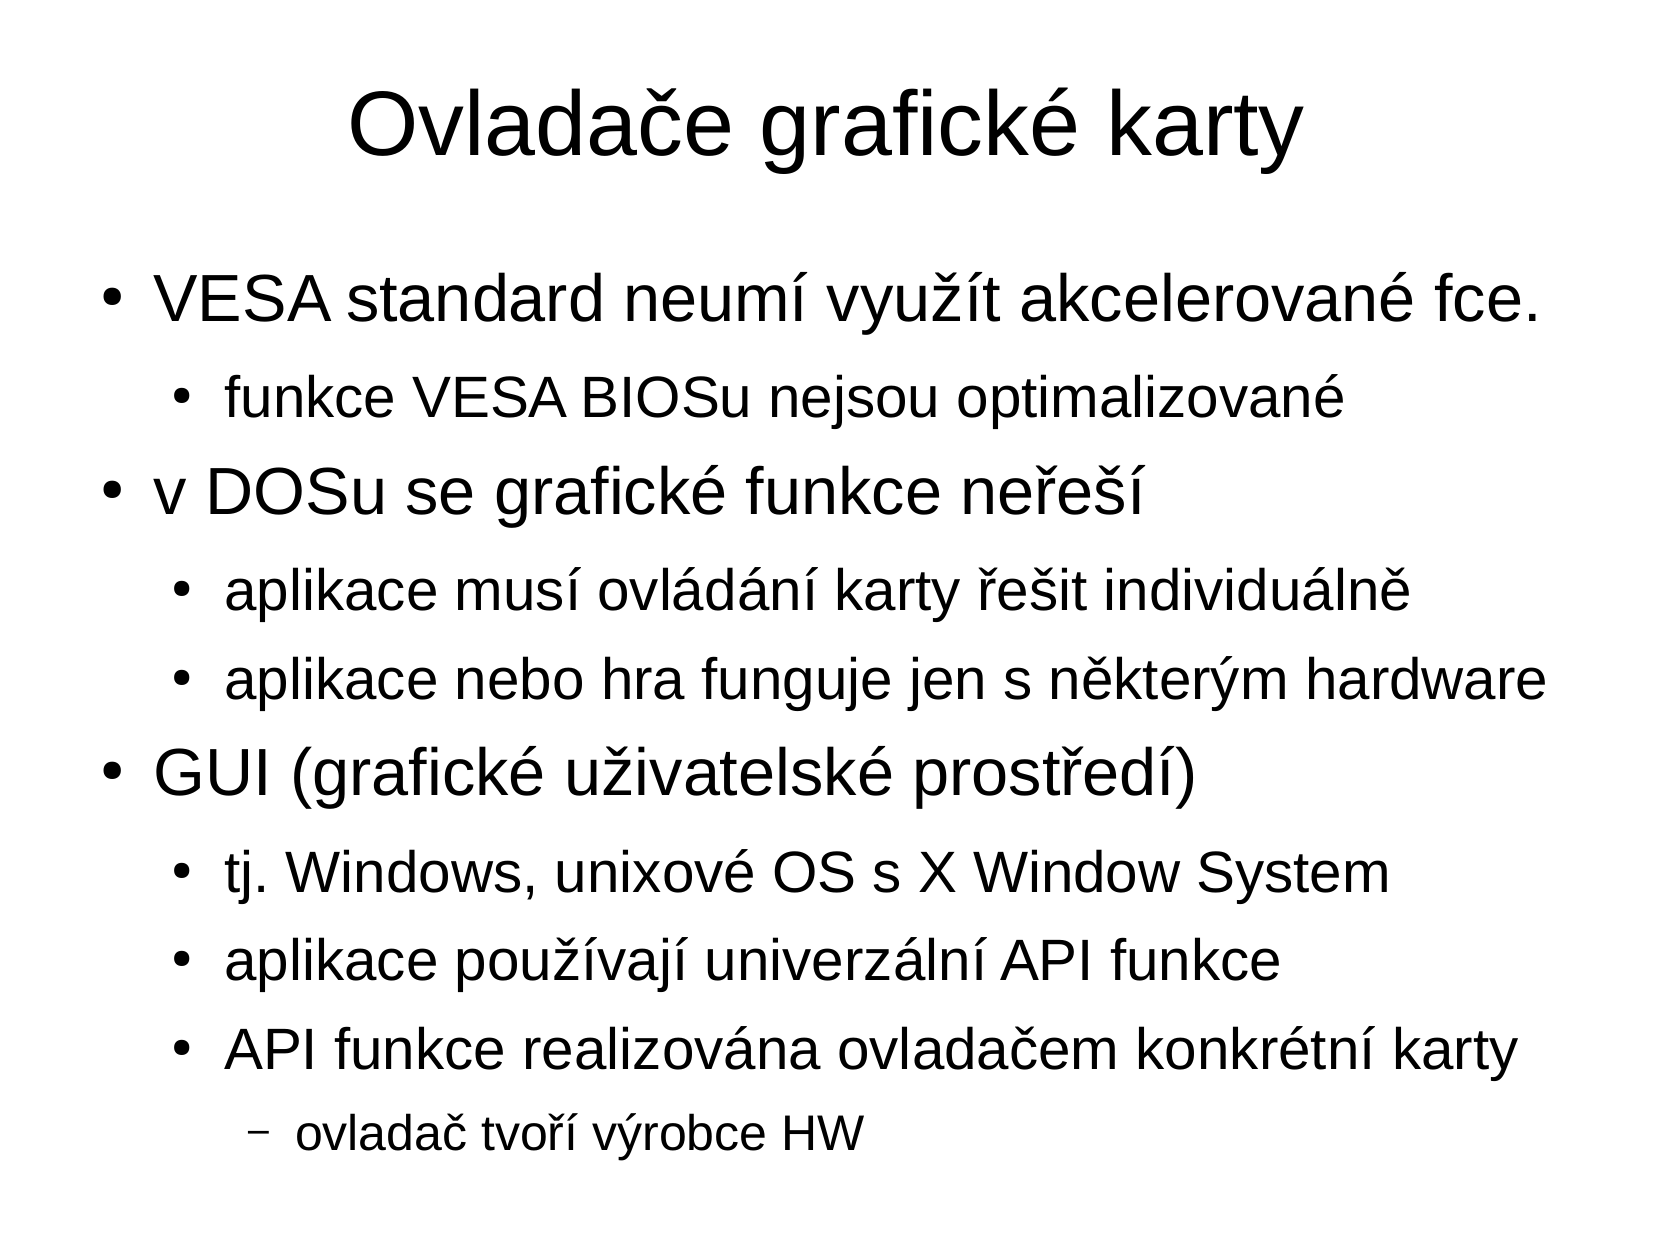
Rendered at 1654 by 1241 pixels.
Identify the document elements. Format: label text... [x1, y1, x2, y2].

list VESA standard neumí využít akcelerované fce. funkce VESA BIOSu nejsou optimalizované v DOSu se grafické funkce neřeší aplikace musí ovládání karty řešit individuálně aplikace nebo hra funguje jen s některým hardware GUI (grafické uživatelské prostředí) tj. Windows, unixové OS s X Window System aplikace používají univerzální API funkce API funkce realizována ovladačem konkrétní karty ovladač tvoří výrobce HW [82, 260, 1571, 1162]
title Ovladače grafické karty [82, 27, 1571, 220]
